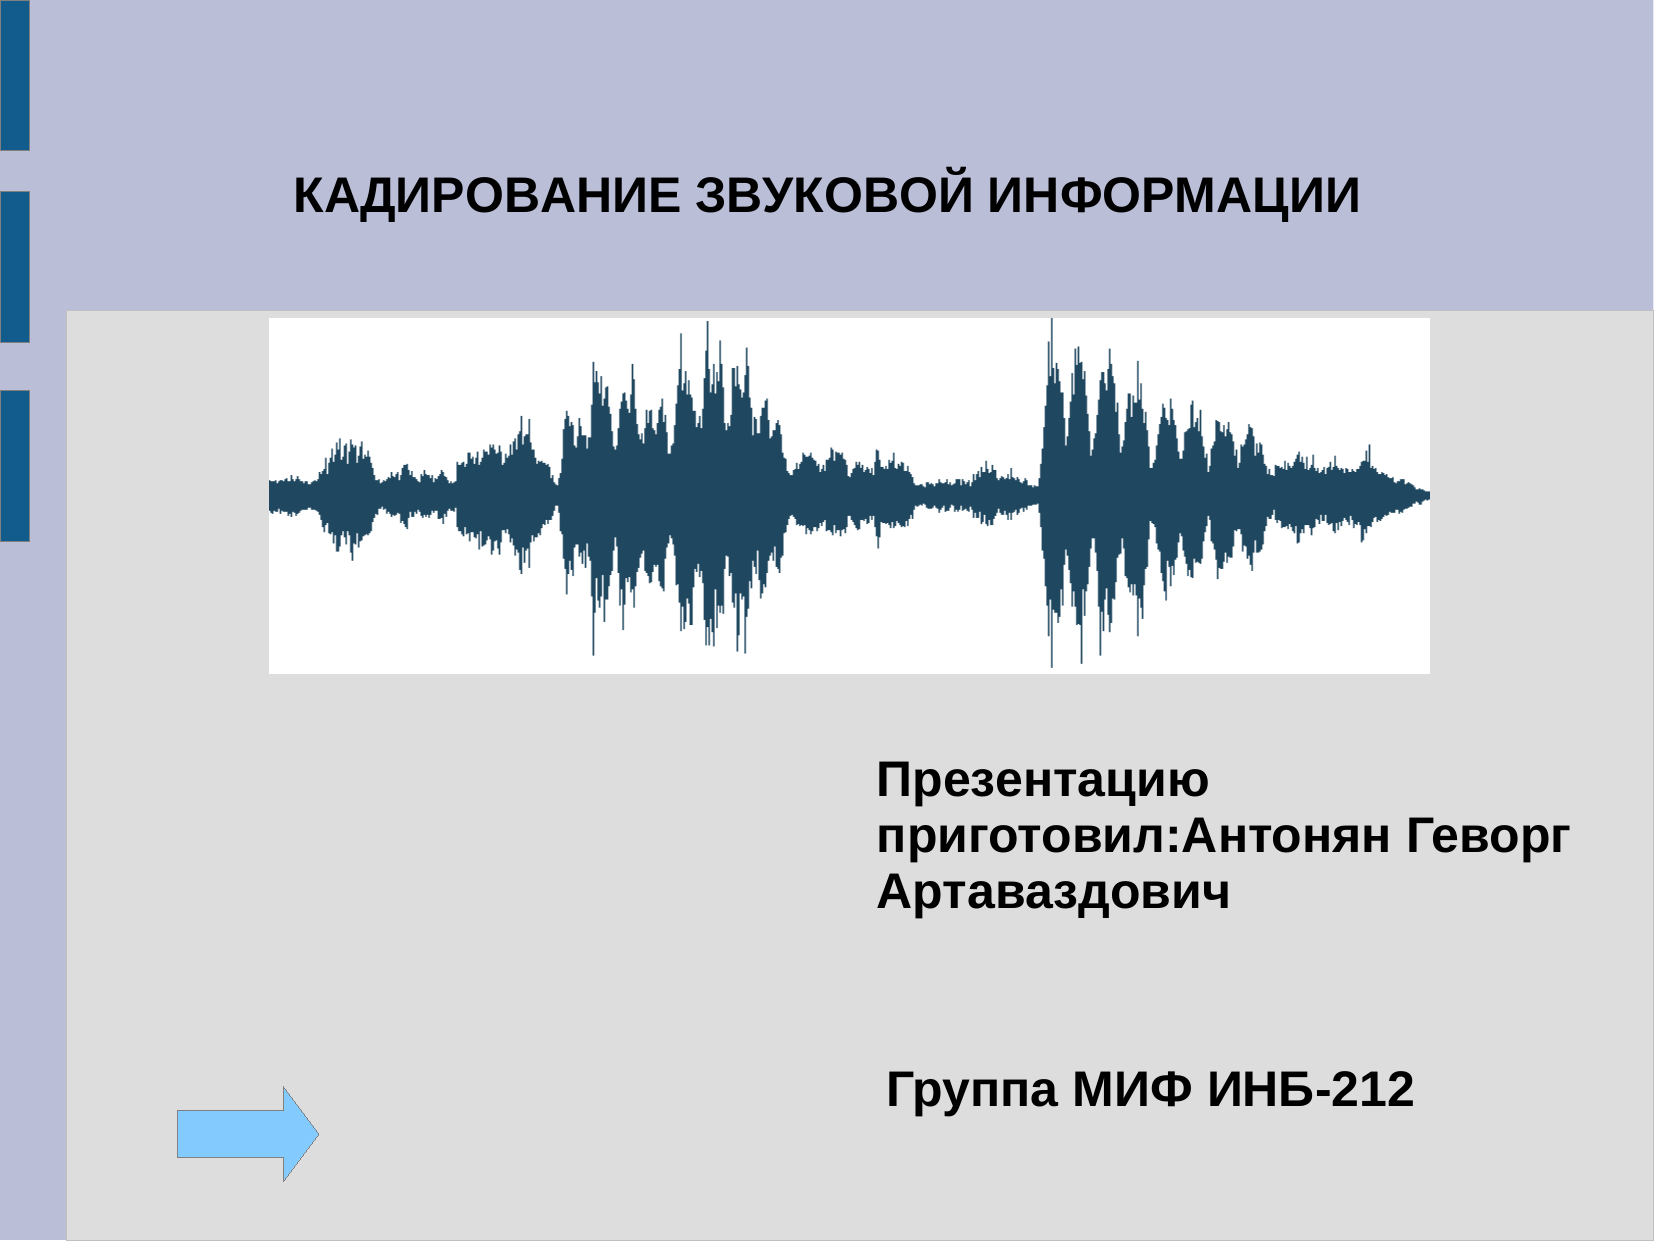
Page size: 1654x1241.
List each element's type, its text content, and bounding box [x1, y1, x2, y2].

text_box [177, 1086, 319, 1182]
text_box Презентацию приготовил:Антонян Геворг Артаваздович [862, 744, 1654, 931]
title КАДИРОВАНИЕ ЗВУКOВОЙ ИНФОРМАЦИИ [121, 91, 1534, 299]
text_box Группа МИФ ИНБ-212 [871, 1053, 1430, 1134]
picture [269, 318, 1430, 674]
